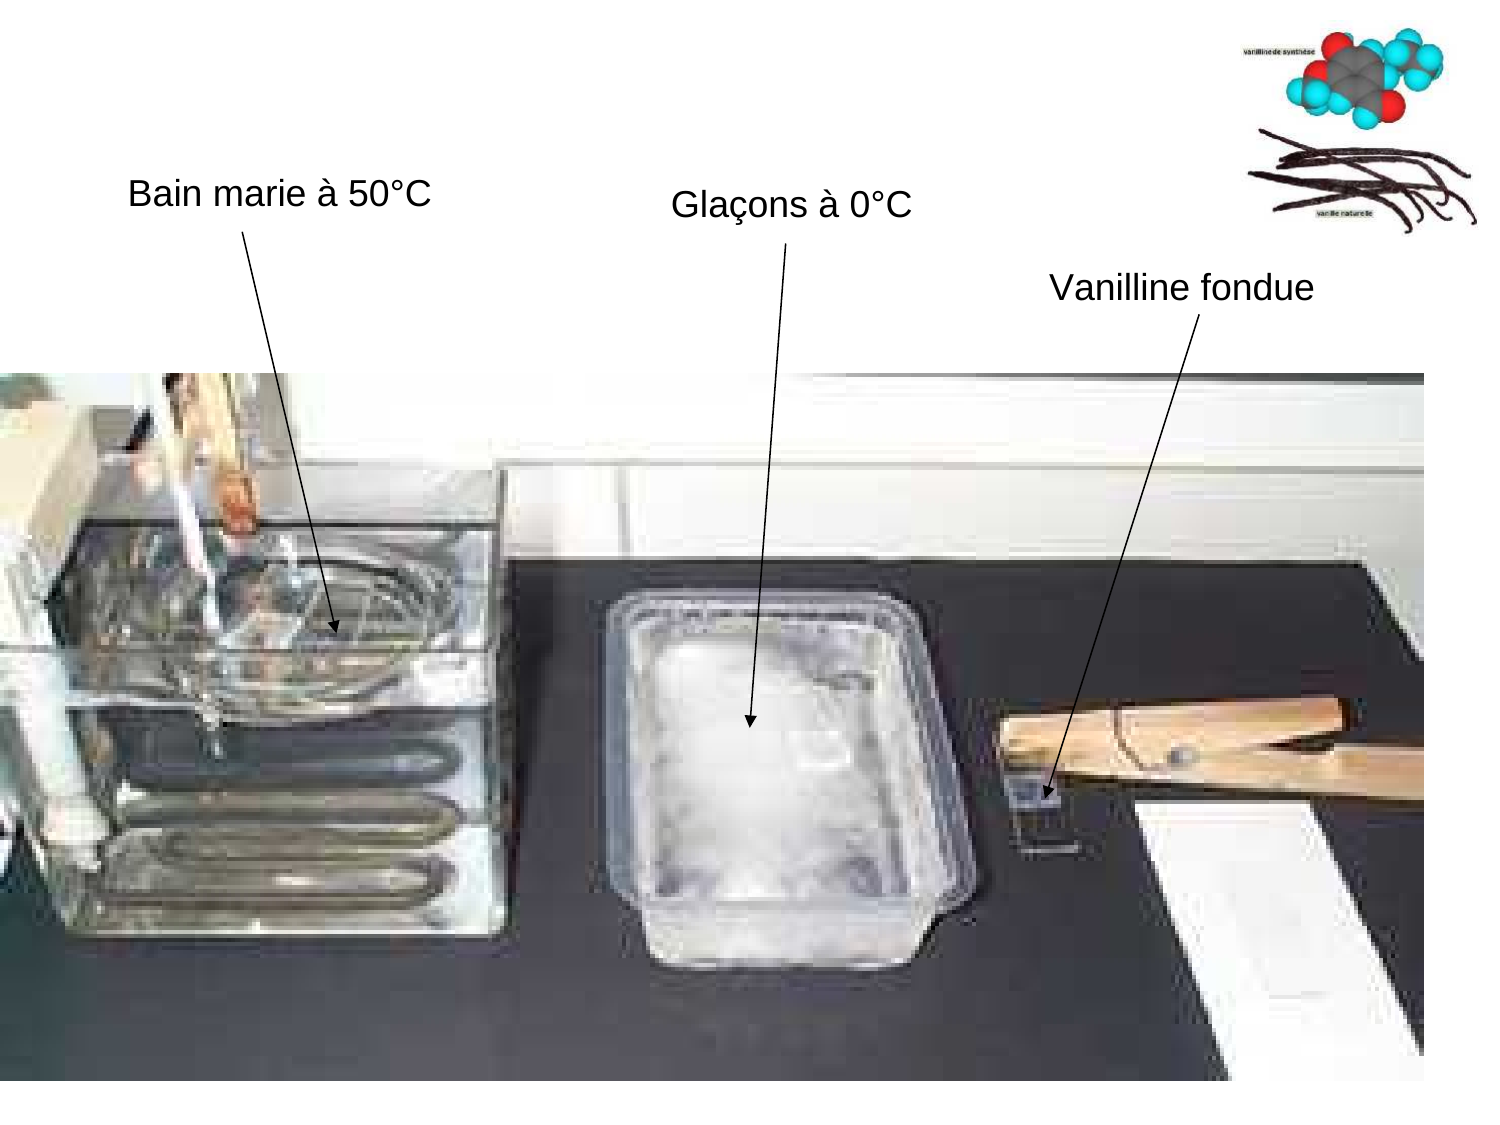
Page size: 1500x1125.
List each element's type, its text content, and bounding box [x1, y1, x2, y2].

picture [0, 373, 1424, 1081]
text_box Vanilline fondue [1034, 255, 1330, 316]
text_box Bain marie à 50°C [112, 160, 447, 222]
text_box Glaçons à 0°C [655, 172, 928, 234]
picture [1240, 20, 1479, 237]
